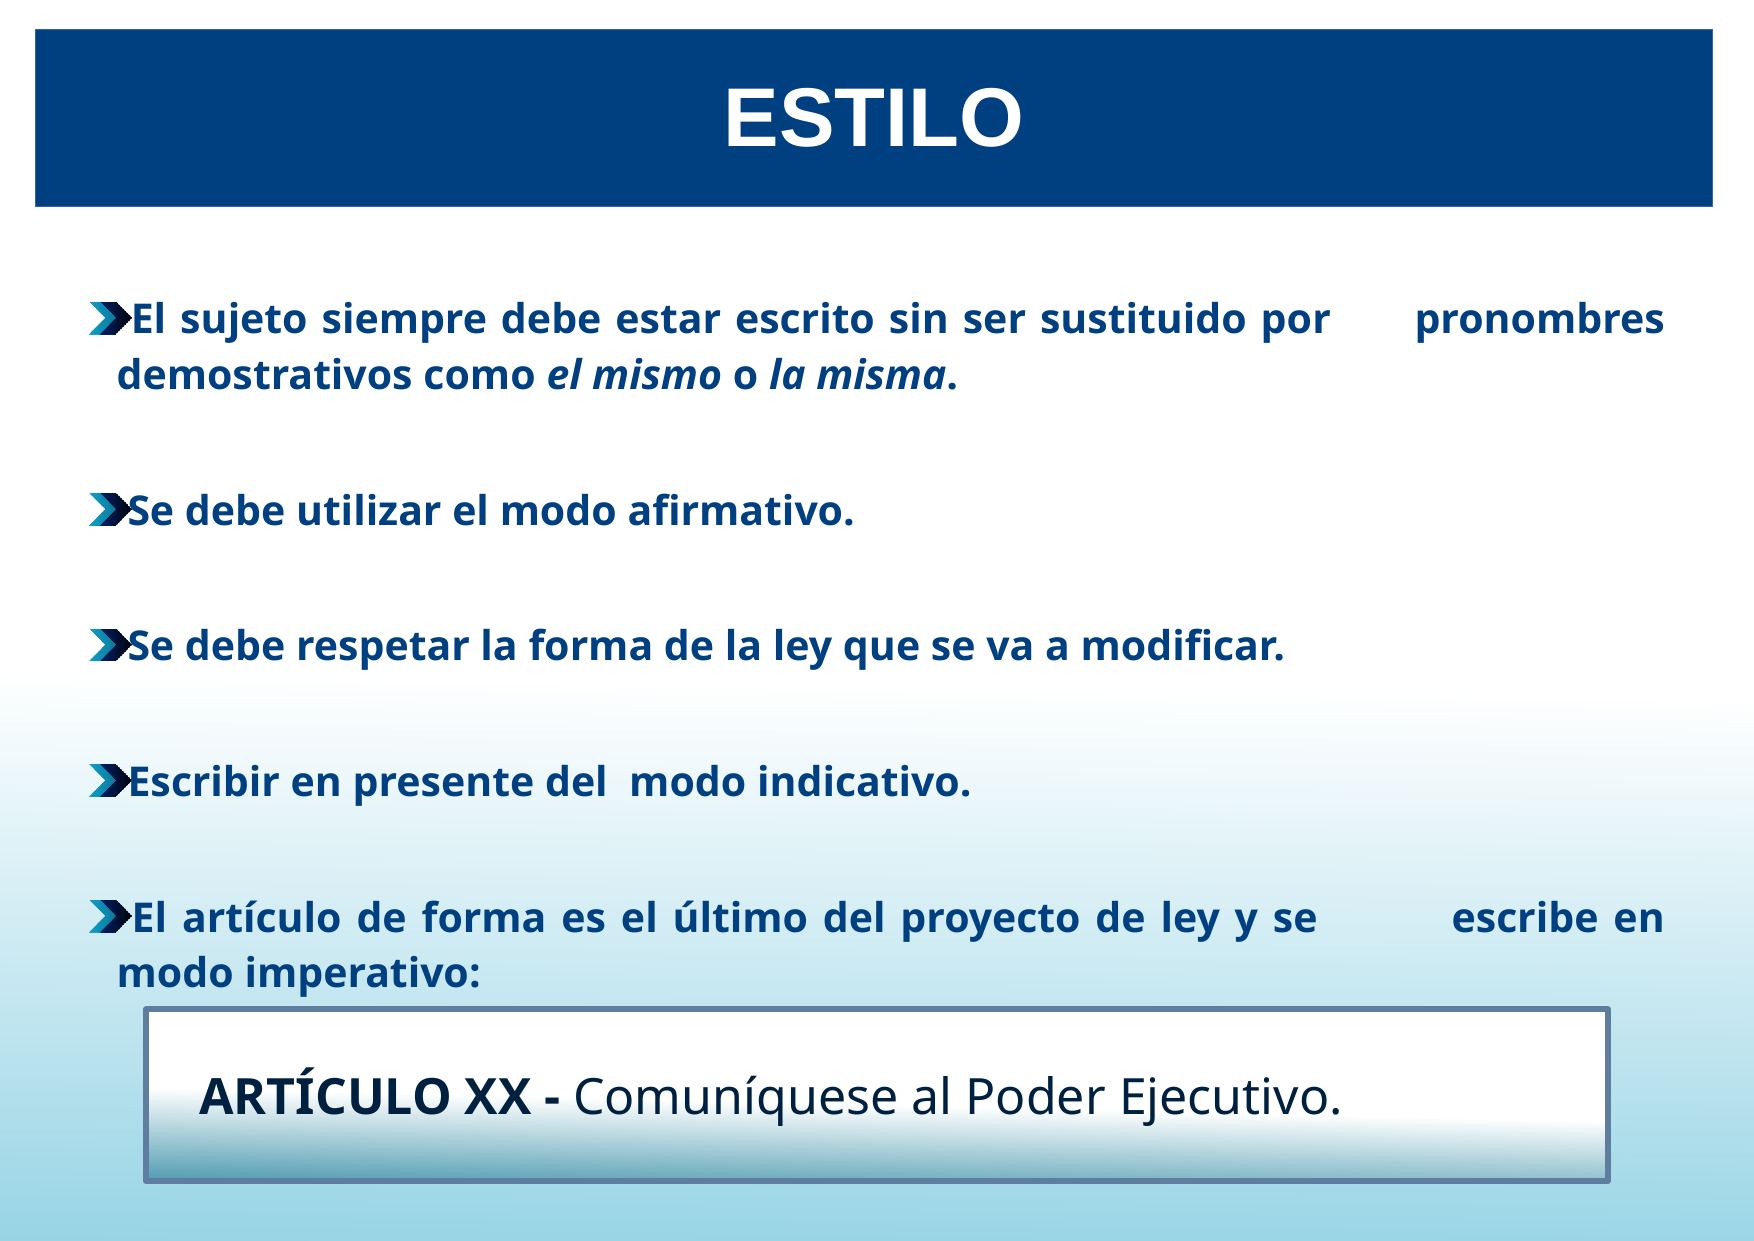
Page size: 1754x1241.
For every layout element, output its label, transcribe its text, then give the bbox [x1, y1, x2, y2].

text_box ESTILO [35, 29, 1713, 207]
text_box ARTÍCULO XX - Comuníquese al Poder Ejecutivo. [146, 1009, 1608, 1182]
list El sujeto siempre debe estar escrito sin ser sustituido por pronombres demostrativos como el mismo o la misma. Se debe utilizar el modo afirmativo. Se debe respetar la forma de la ley que se va a modificar. Escribir en presente del modo indicativo. El artículo de forma es el último del proyecto de ley y se escribe en modo imperativo: [87, 290, 1667, 1010]
